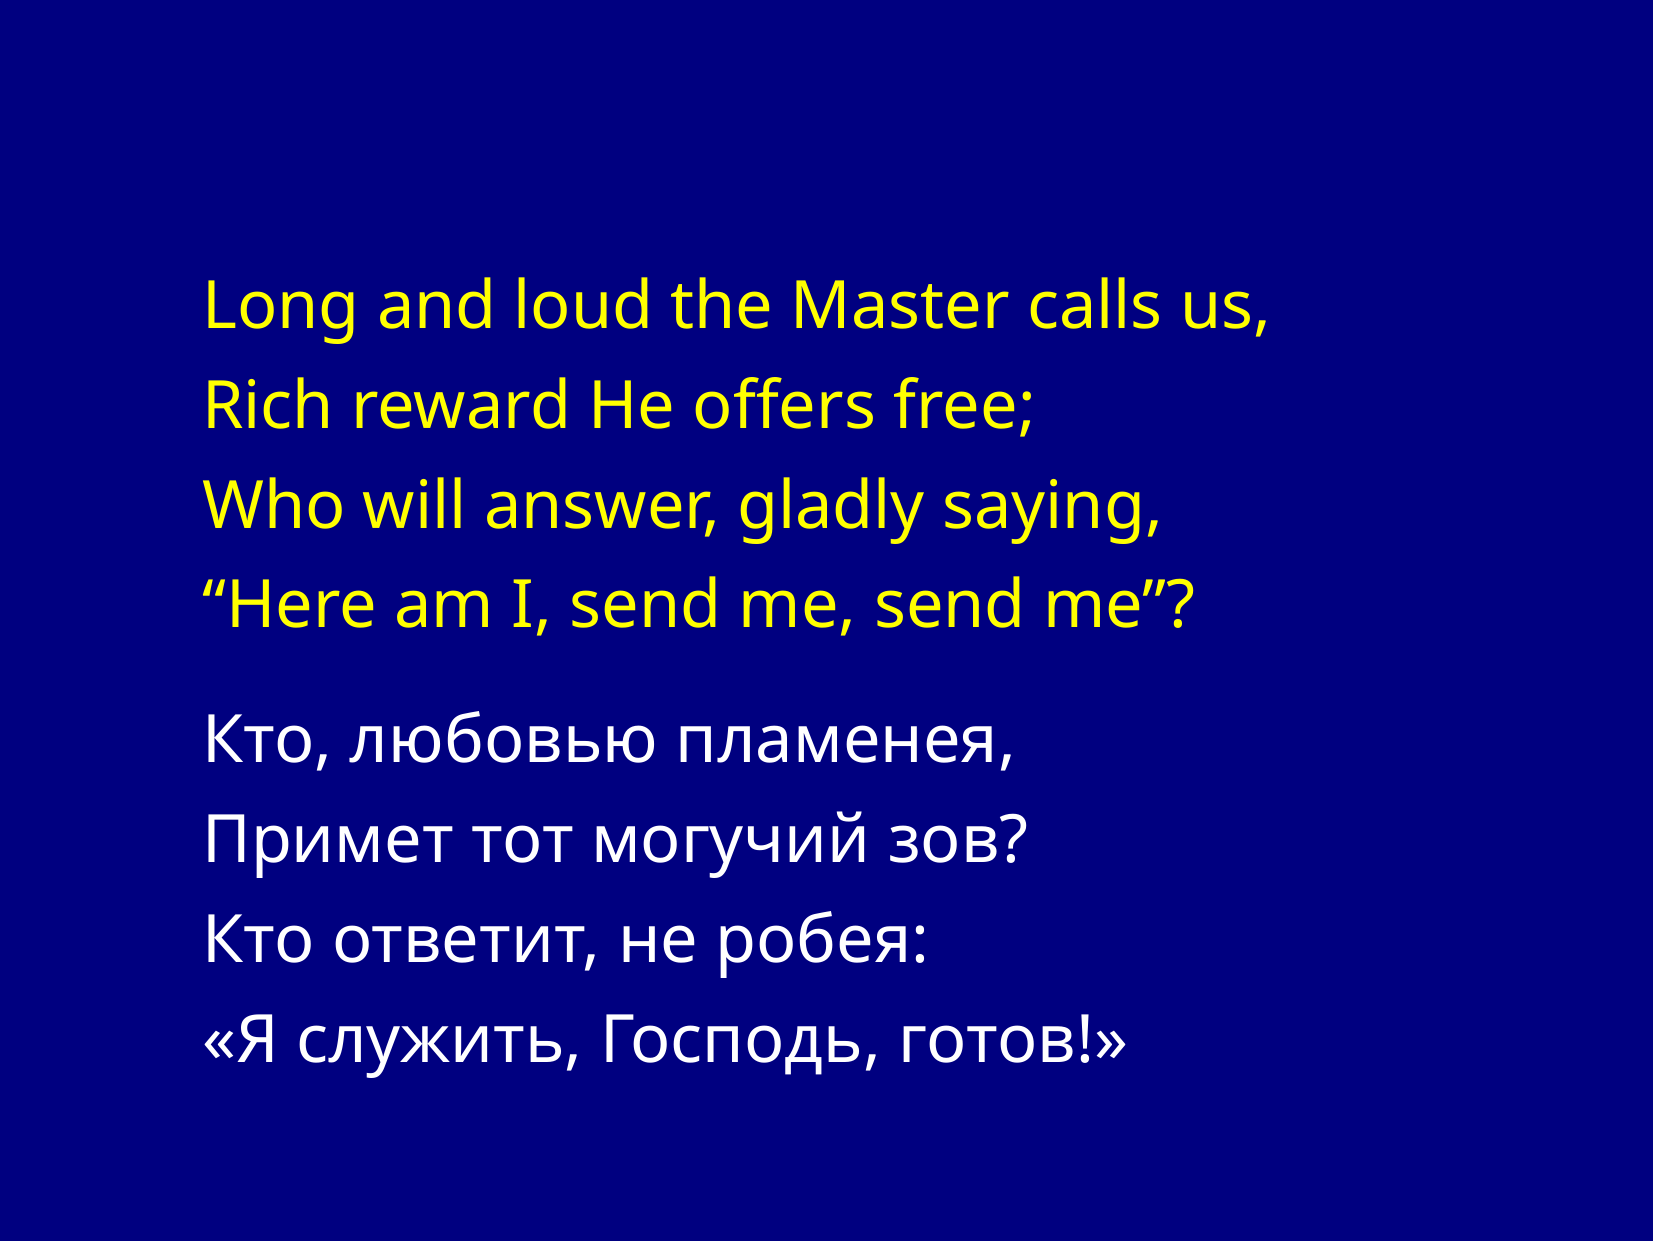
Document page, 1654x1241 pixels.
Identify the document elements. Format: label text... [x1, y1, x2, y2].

text_box Кто, любовью пламенея, Примет тот могучий зов? Кто ответит, не робея: «Я служить, Господь, готов!» [75, 675, 1576, 1163]
text_box Long and loud the Master calls us, Rich reward He offers free; Who will answer, gladly saying, “Here am I, send me, send me”? [75, 150, 1576, 638]
